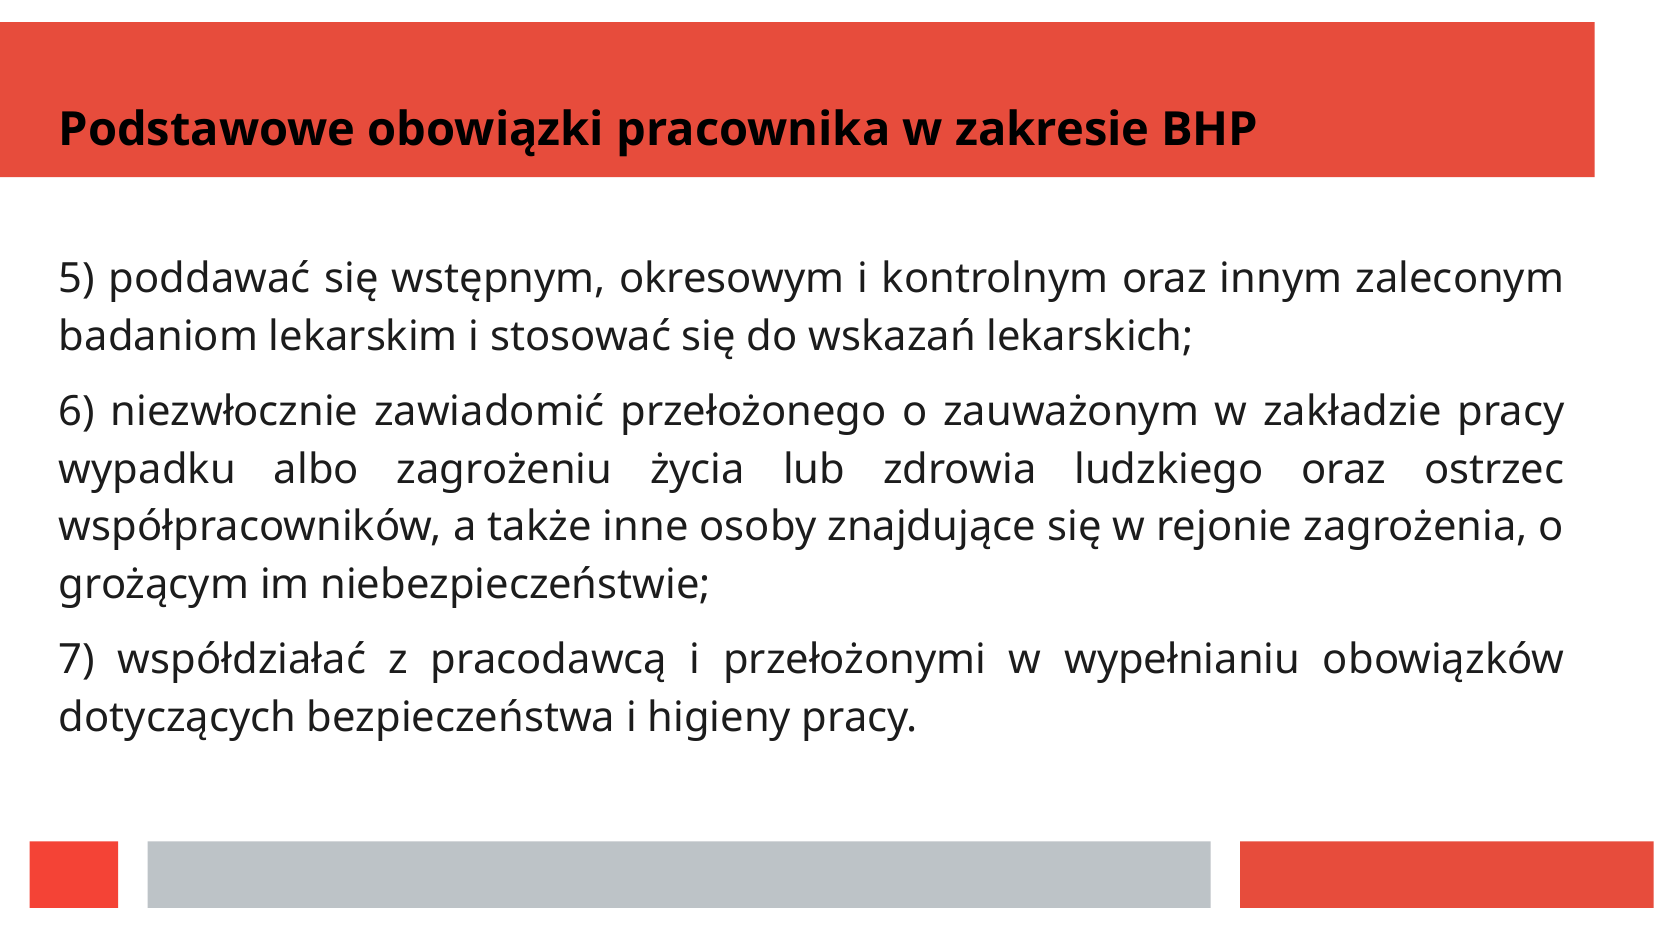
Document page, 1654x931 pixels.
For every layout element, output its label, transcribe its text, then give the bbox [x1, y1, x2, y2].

subtitle 5) poddawać się wstępnym, okresowym i kontrolnym oraz innym zaleconym badaniom lekarskim i stosować się do wskazań lekarskich; 6) niezwłocznie zawiadomić przełożonego o zauważonym w zakładzie pracy wypadku albo zagrożeniu życia lub zdrowia ludzkiego oraz ostrzec współpracowników, a także inne osoby znajdujące się w rejonie zagrożenia, o grożącym im niebezpieczeństwie; 7) współdziałać z pracodawcą i przełożonymi w wypełnianiu obowiązków dotyczących bezpieczeństwa i higieny pracy. [59, 243, 1565, 820]
title Podstawowe obowiązki pracownika w zakresie BHP [59, 44, 1595, 156]
